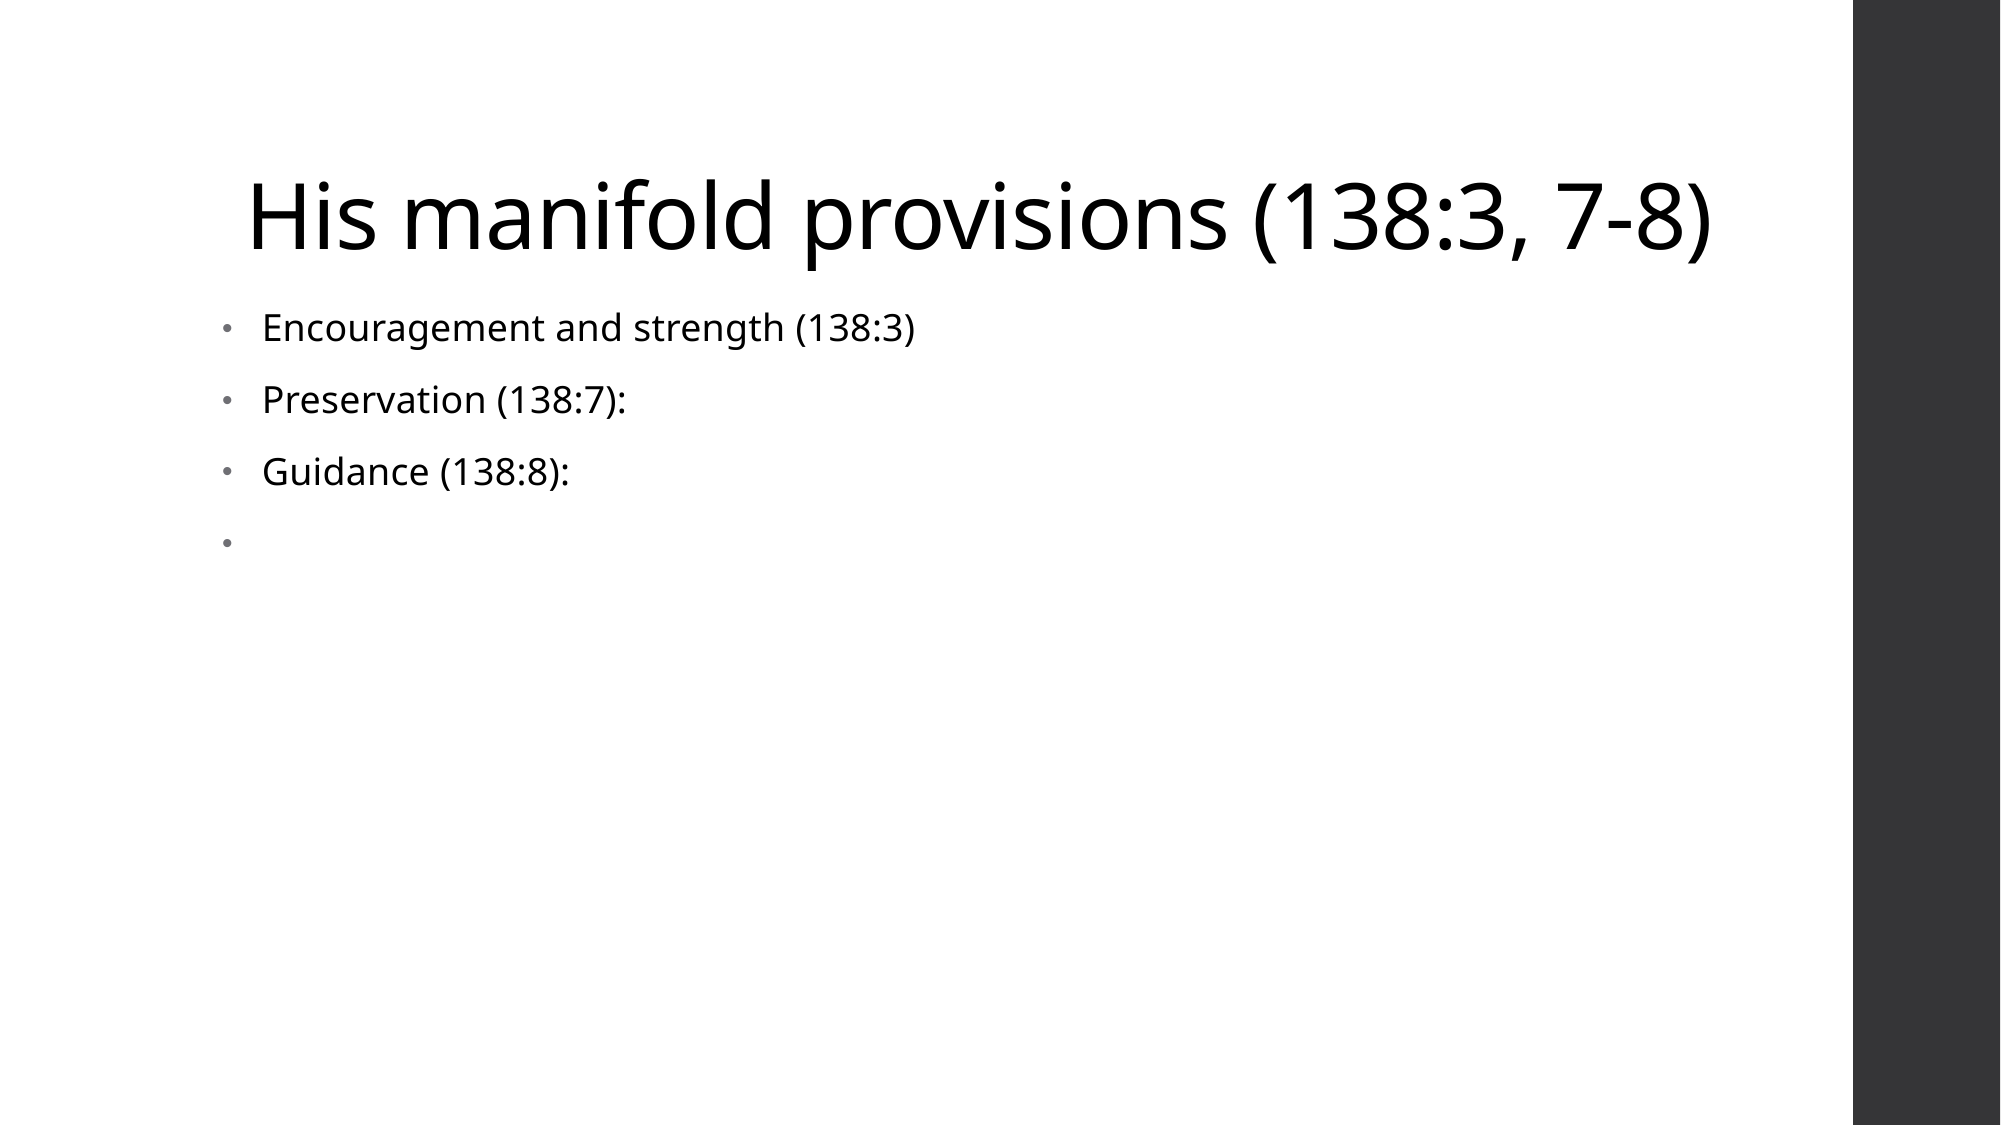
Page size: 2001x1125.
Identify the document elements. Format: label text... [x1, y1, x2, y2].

title His manifold provisions (138:3, 7-8) [206, 60, 1797, 278]
list Encouragement and strength (138:3) Preservation (138:7): Guidance (138:8): [206, 299, 1617, 1014]
